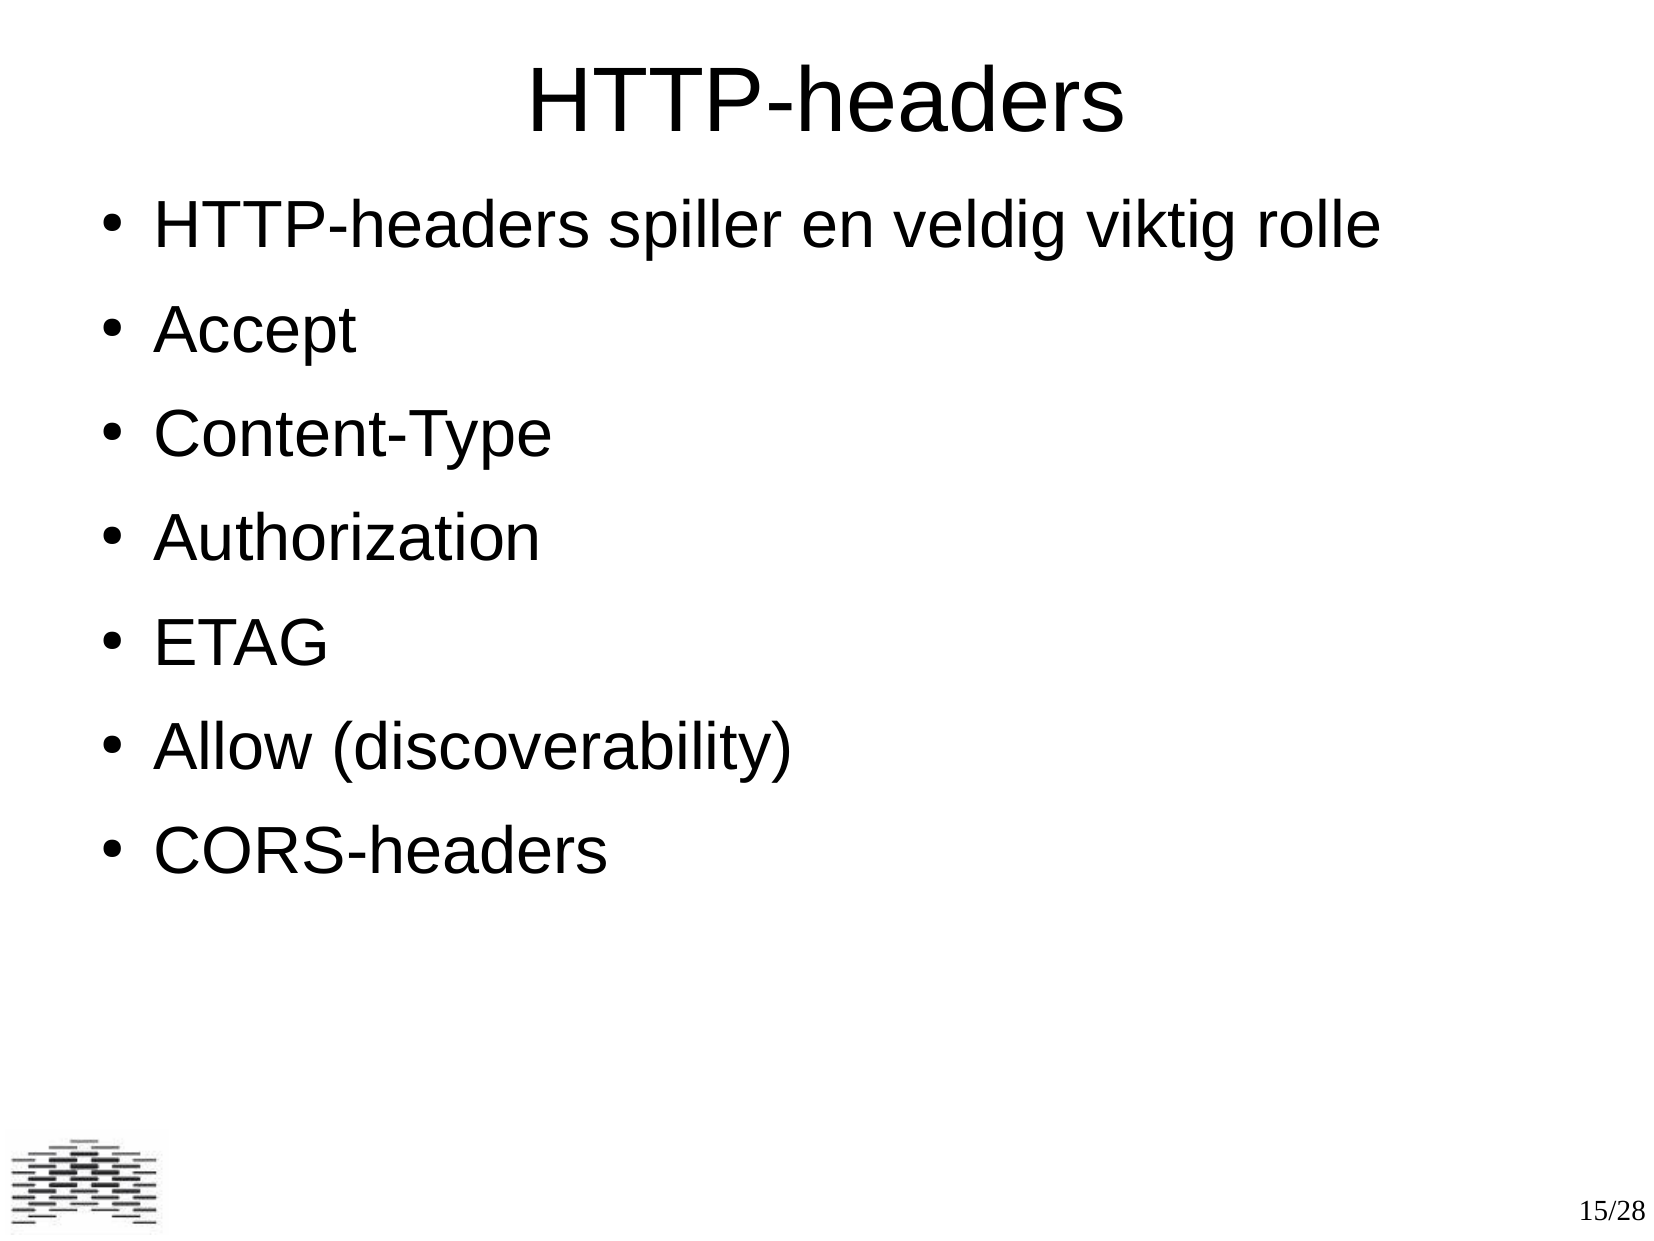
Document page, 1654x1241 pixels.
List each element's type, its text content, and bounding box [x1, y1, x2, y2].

title HTTP-headers [82, 48, 1571, 152]
picture [5, 1129, 169, 1235]
list HTTP-headers spiller en veldig viktig rolle Accept Content-Type Authorization ETAG Allow (discoverability) CORS-headers [82, 187, 1571, 1138]
